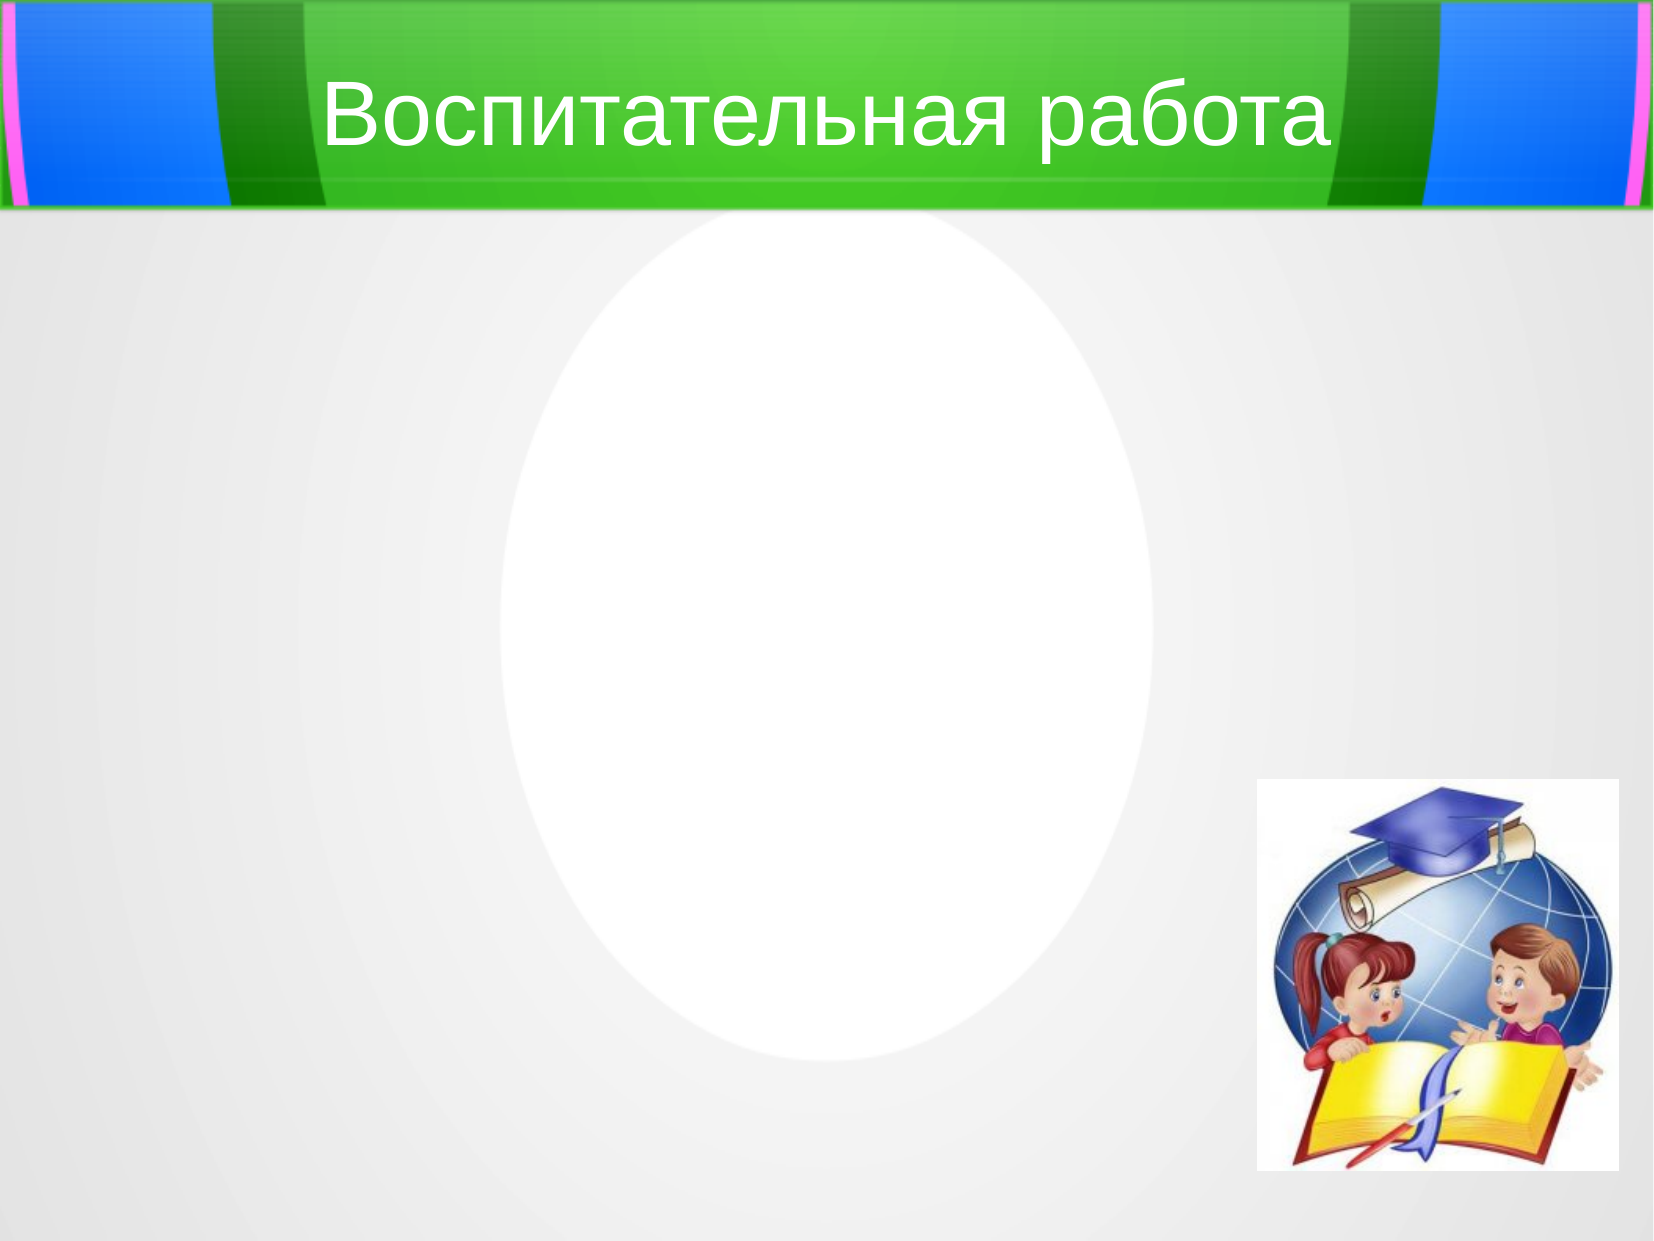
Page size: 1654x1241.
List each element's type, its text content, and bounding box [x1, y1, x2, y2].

picture [0, 0, 1654, 1241]
title Воспитательная работа [82, 49, 1571, 179]
